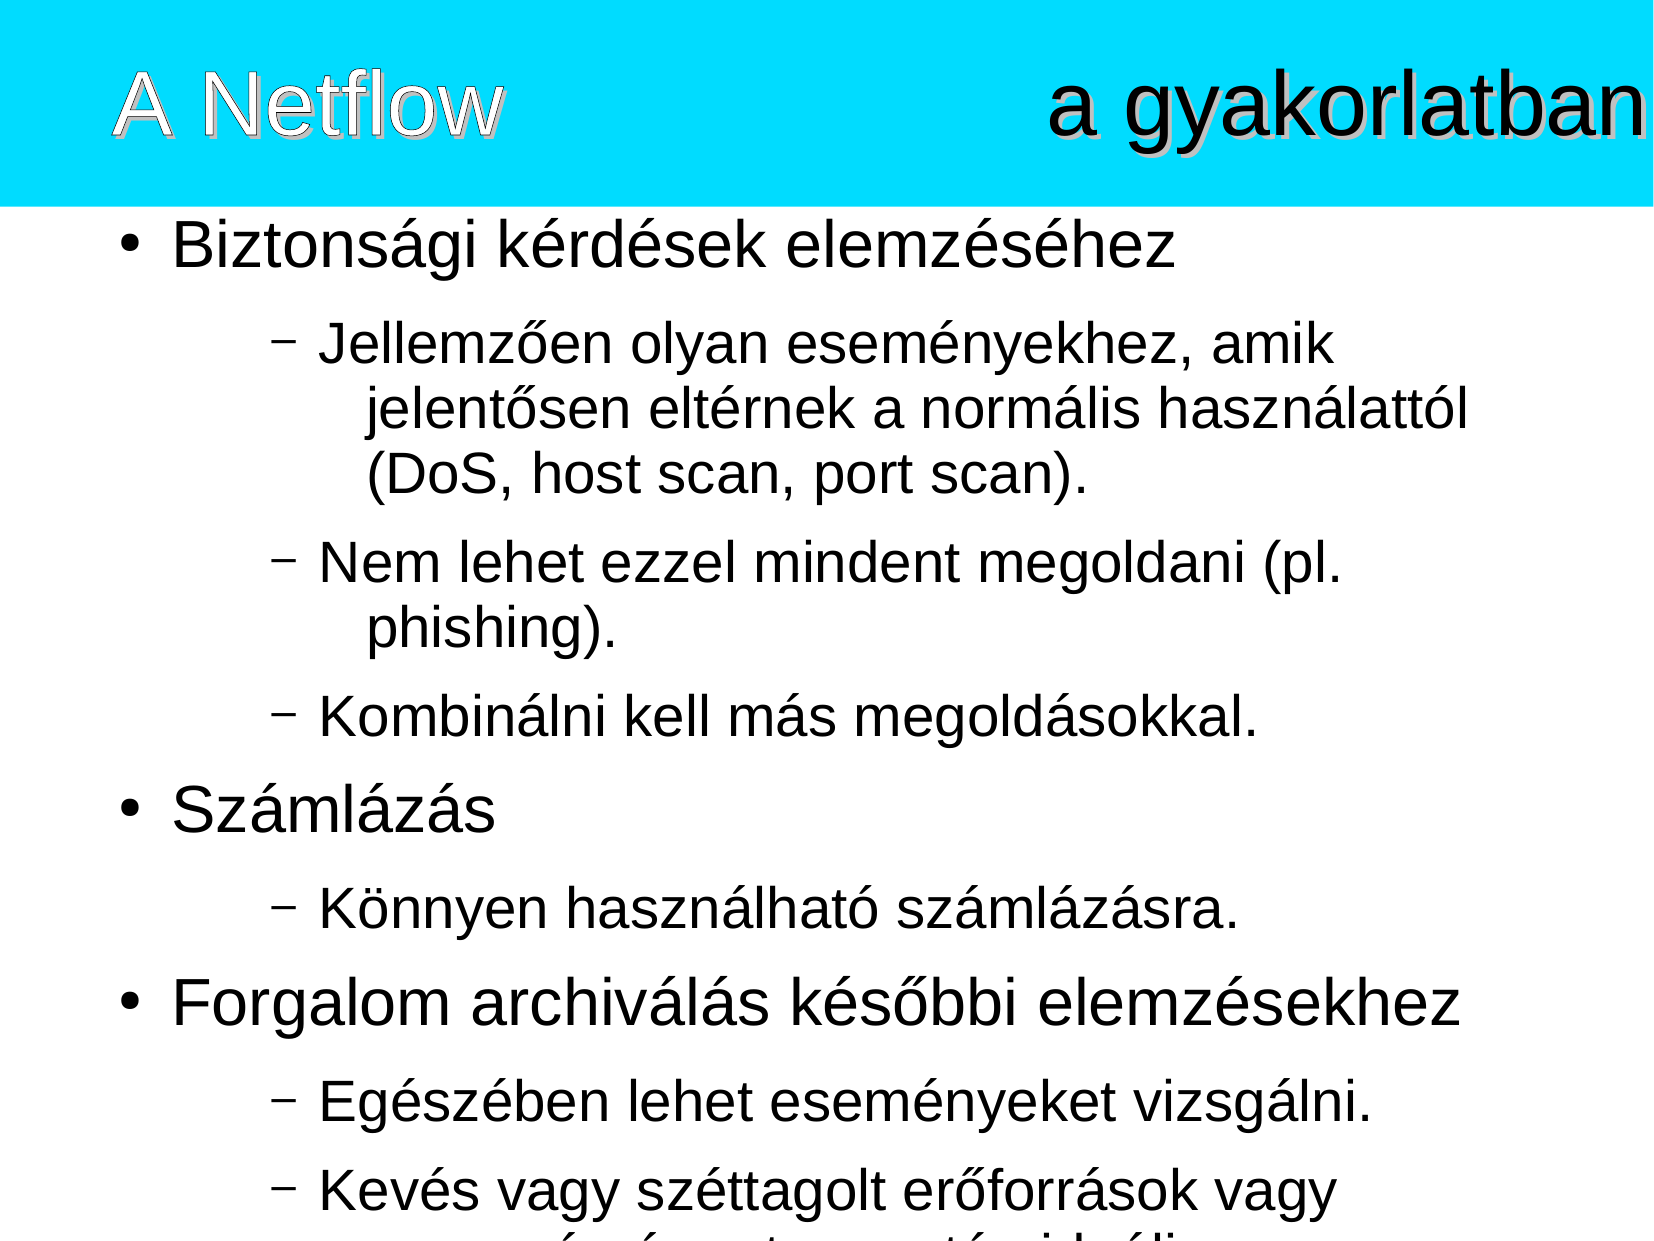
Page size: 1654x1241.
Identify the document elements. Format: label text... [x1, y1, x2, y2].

list Biztonsági kérdések elemzéséhez Jellemzően olyan eseményekhez, amik jelentősen eltérnek a normális használattól (DoS, host scan, port scan). Nem lehet ezzel mindent megoldani (pl. phishing). Kombinálni kell más megoldásokkal. Számlázás Könnyen használható számlázásra. Forgalom archiválás későbbi elemzésekhez Egészében lehet eseményeket vizsgálni. Kevés vagy széttagolt erőforrások vagy nagyszámú router esetén ideális. [82, 207, 1571, 1241]
title A Netflow a gyakorlatban [0, 0, 1654, 207]
